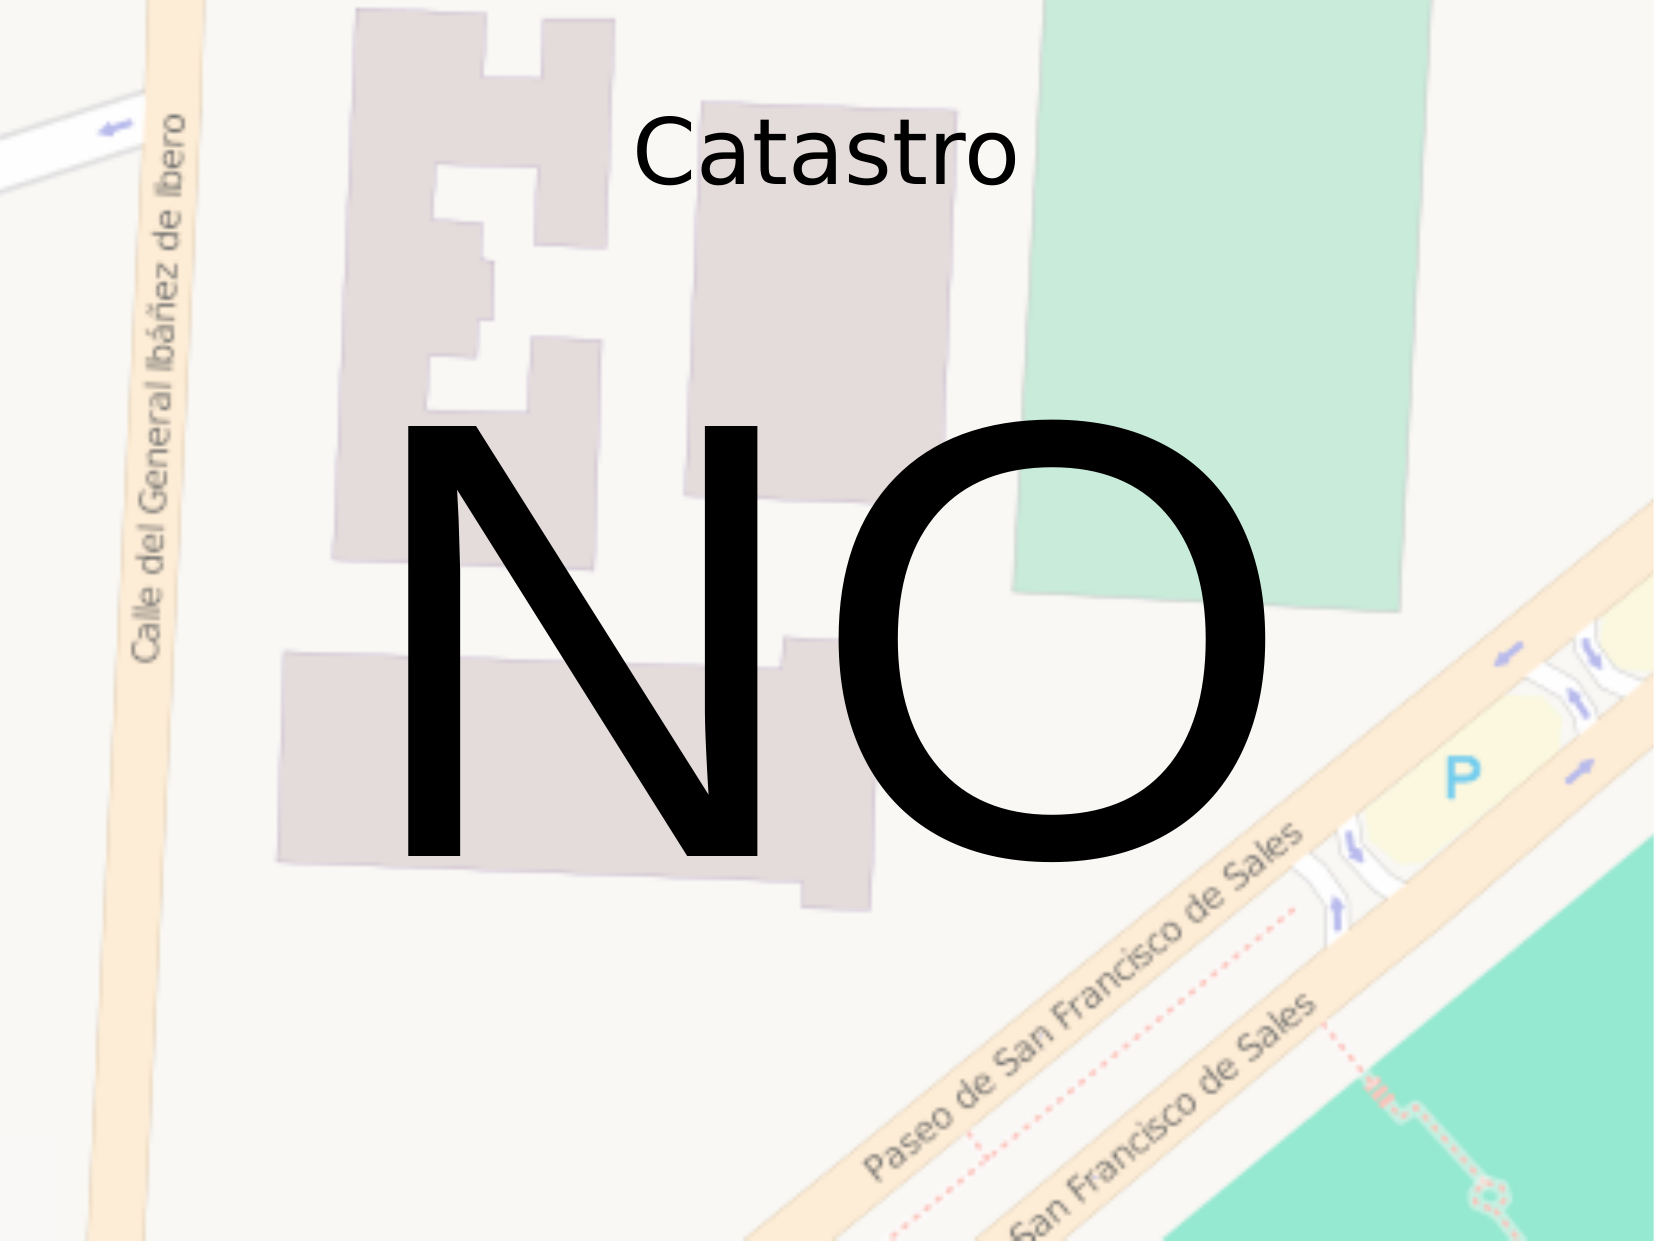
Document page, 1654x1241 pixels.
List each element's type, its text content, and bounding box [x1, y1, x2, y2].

title Catastro [82, 49, 1571, 257]
list NO [82, 290, 1571, 1109]
